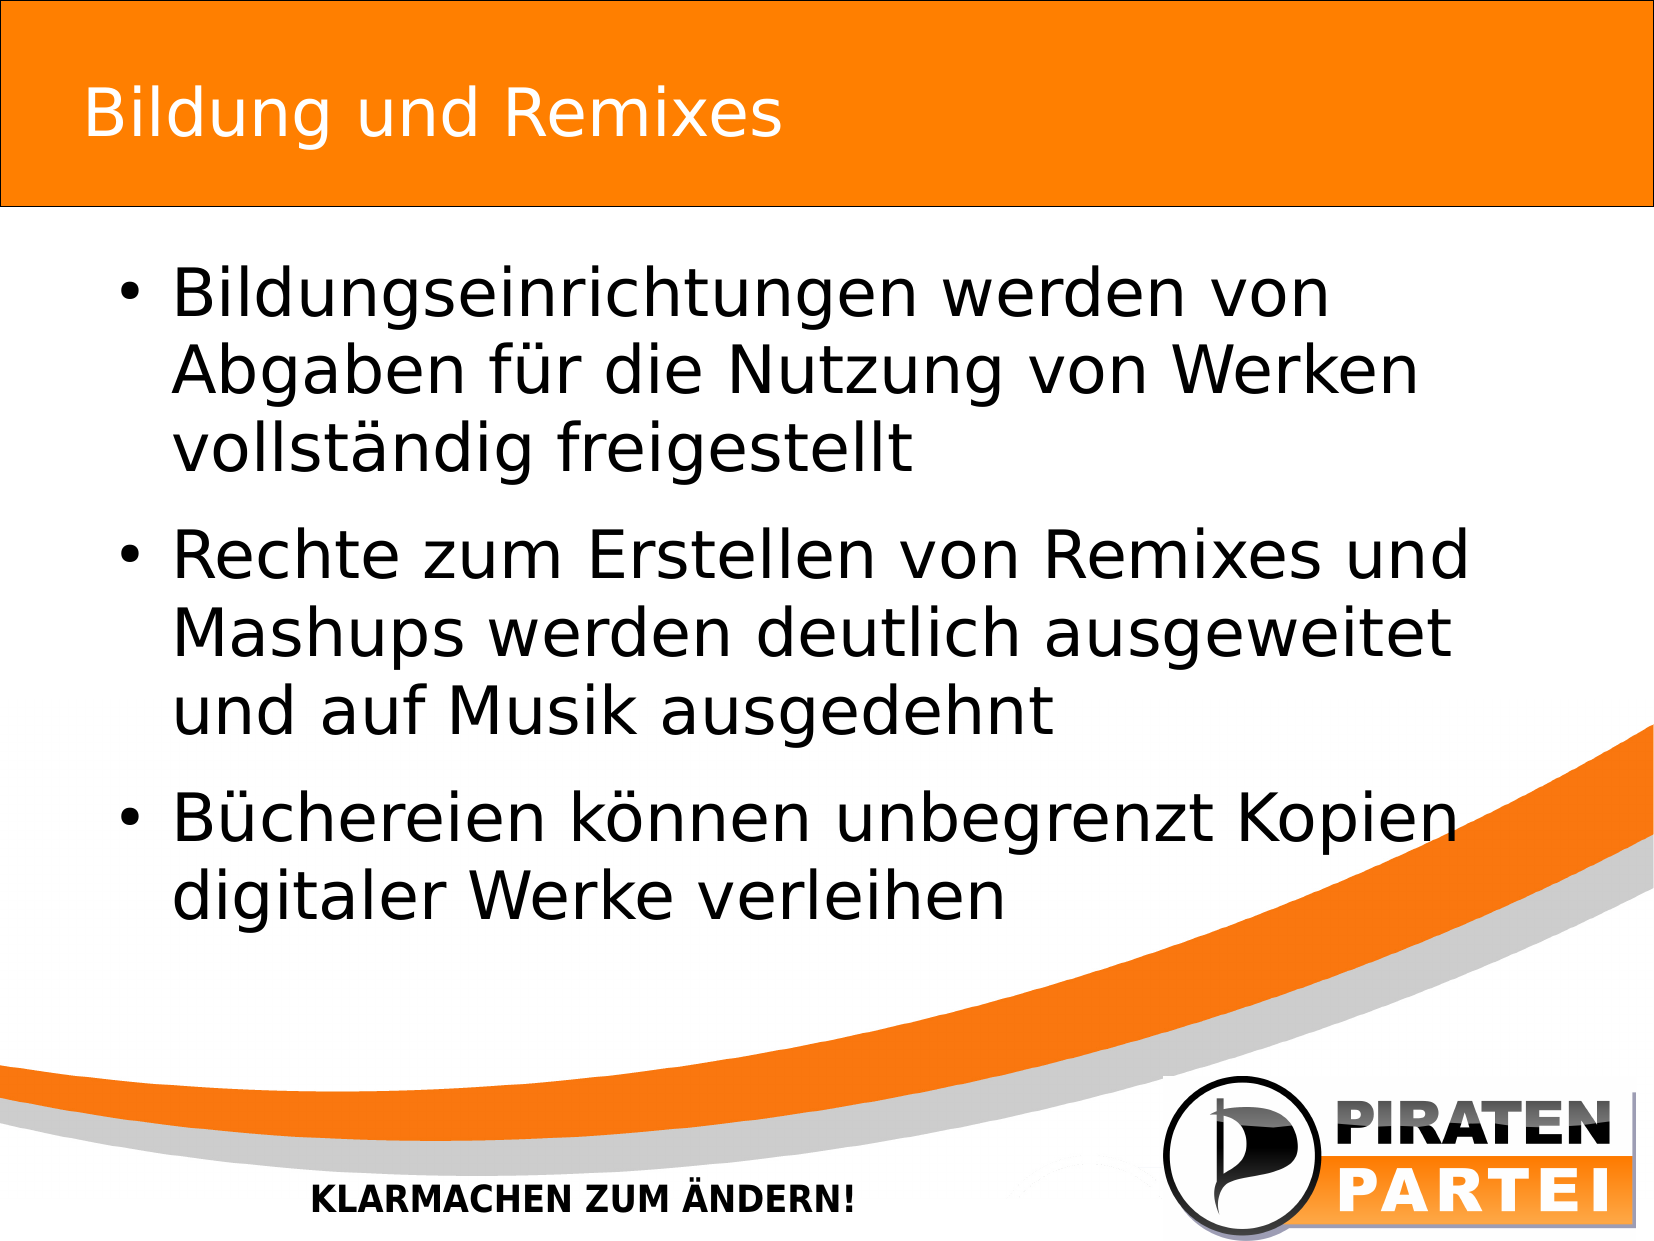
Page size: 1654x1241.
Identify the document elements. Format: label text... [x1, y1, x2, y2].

title Bildung und Remixes [82, 49, 1571, 178]
picture [392, 1190, 399, 1197]
picture [796, 1190, 803, 1197]
picture [745, 1190, 756, 1199]
list Bildungseinrichtungen werden von Abgaben für die Nutzung von Werken vollständig freigestellt Rechte zum Erstellen von Remixes und Mashups werden deutlich ausgeweitet und auf Musik ausgedehnt Büchereien können unbegrenzt Kopien digitaler Werke verleihen [82, 236, 1571, 1055]
picture [0, 699, 1654, 1241]
